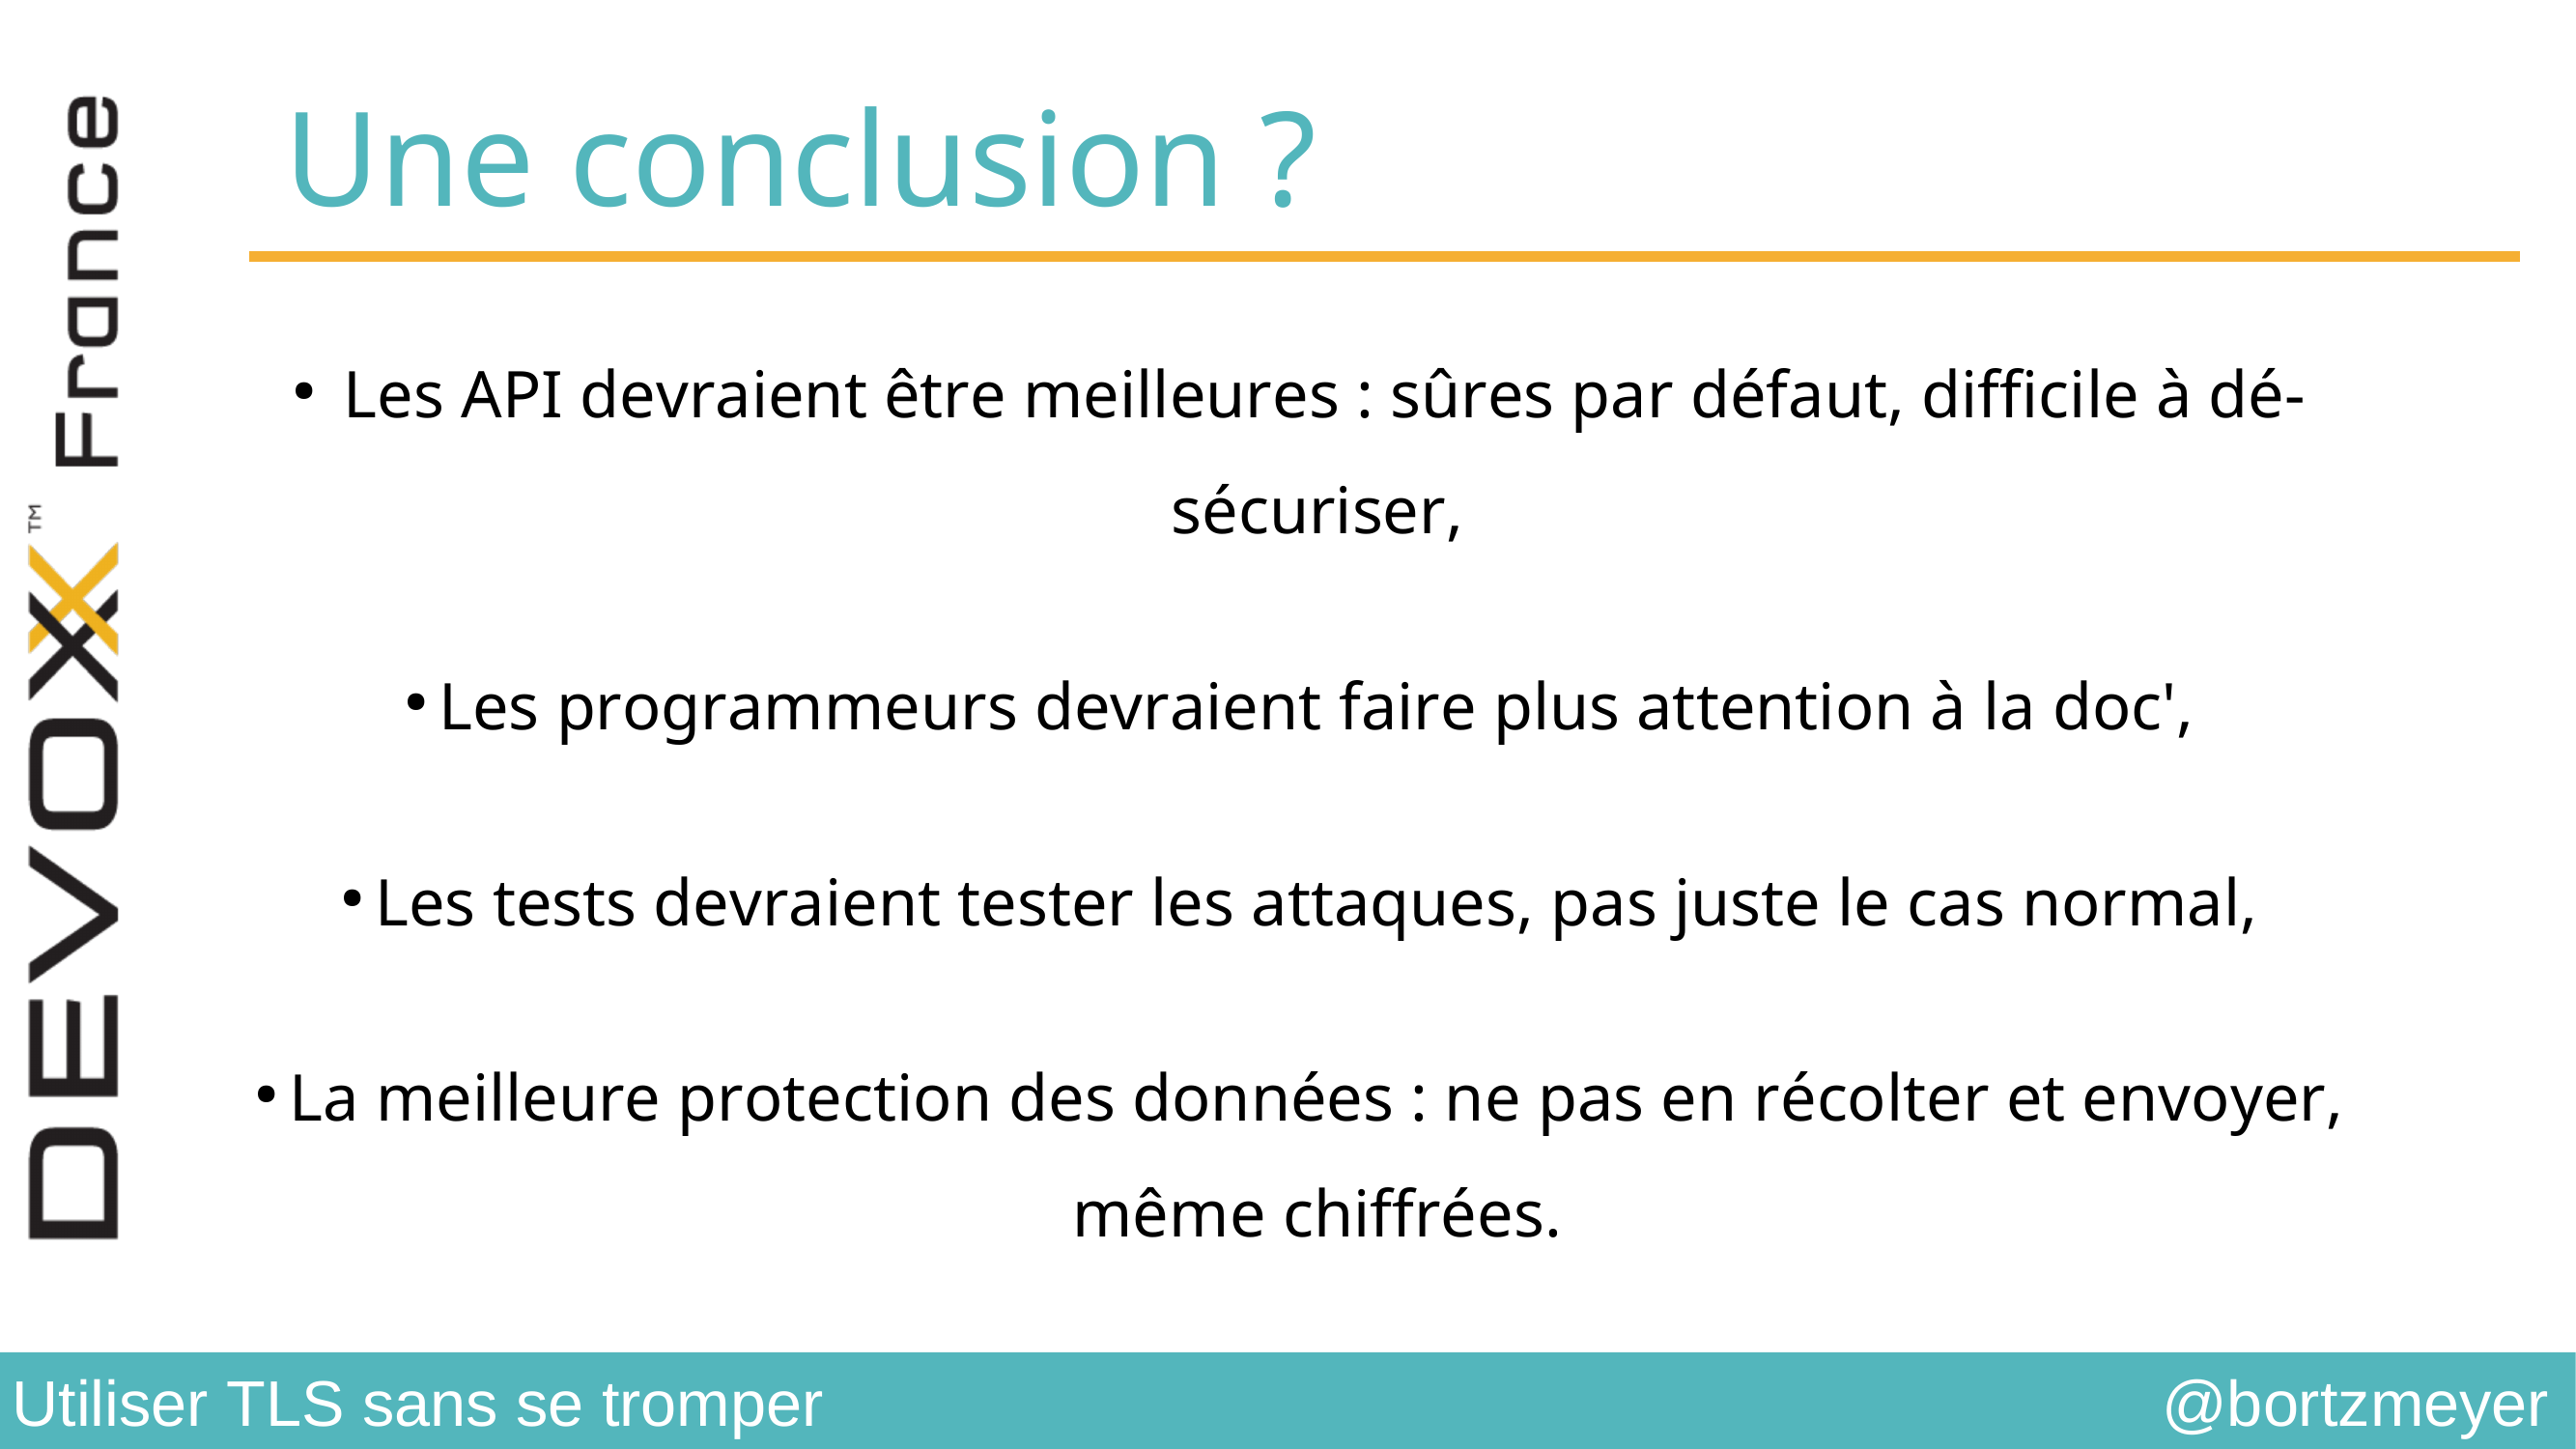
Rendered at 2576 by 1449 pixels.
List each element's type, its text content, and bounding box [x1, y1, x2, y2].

text_box Les API devraient être meilleures : sûres par défaut, difficile à dé-sécuriser, Les programmeurs devraient faire plus attention à la doc', Les tests devraient tester les attaques, pas juste le cas normal, La meilleure protection des données : ne pas en récolter et envoyer, même chiffrées. [193, 307, 2408, 1303]
picture [0, 74, 141, 1270]
text_box Une conclusion ? [285, 68, 2396, 241]
